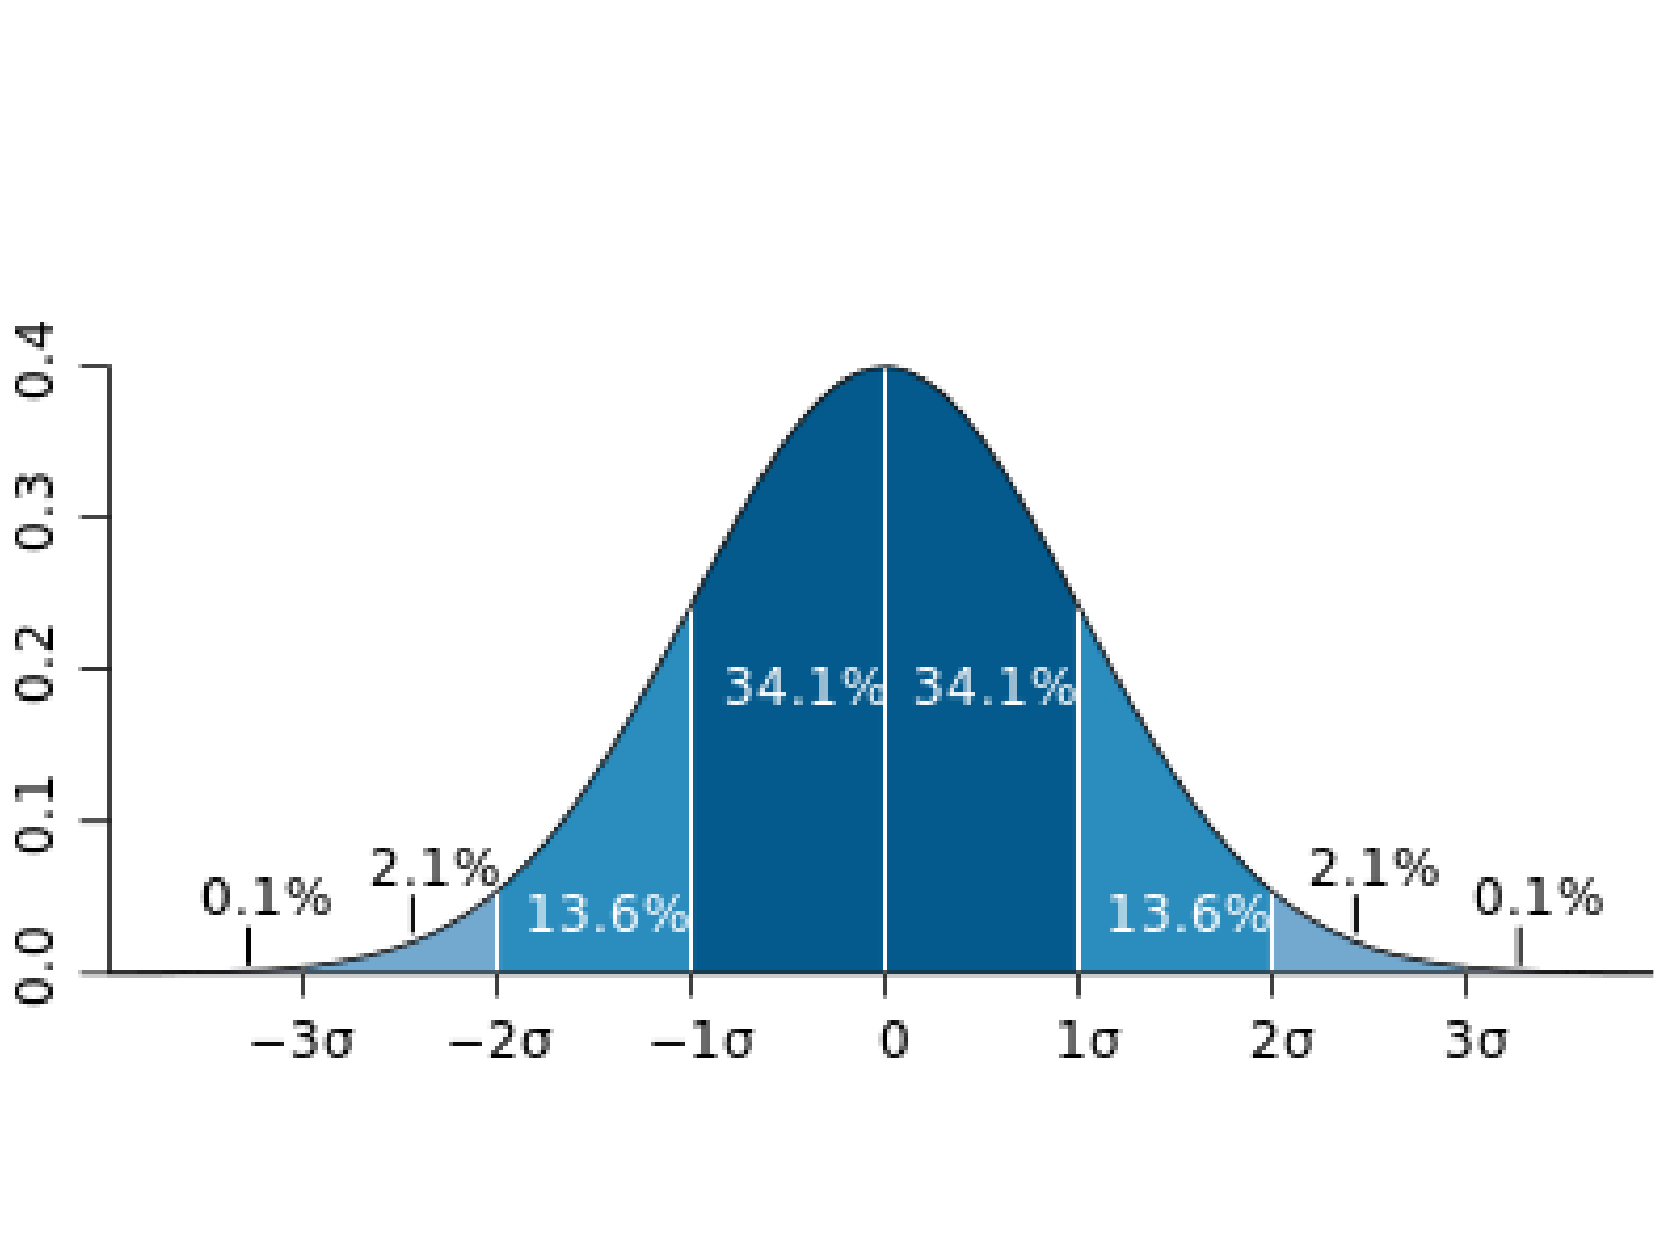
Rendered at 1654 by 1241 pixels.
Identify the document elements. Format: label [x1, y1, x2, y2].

picture [0, 280, 1654, 1123]
